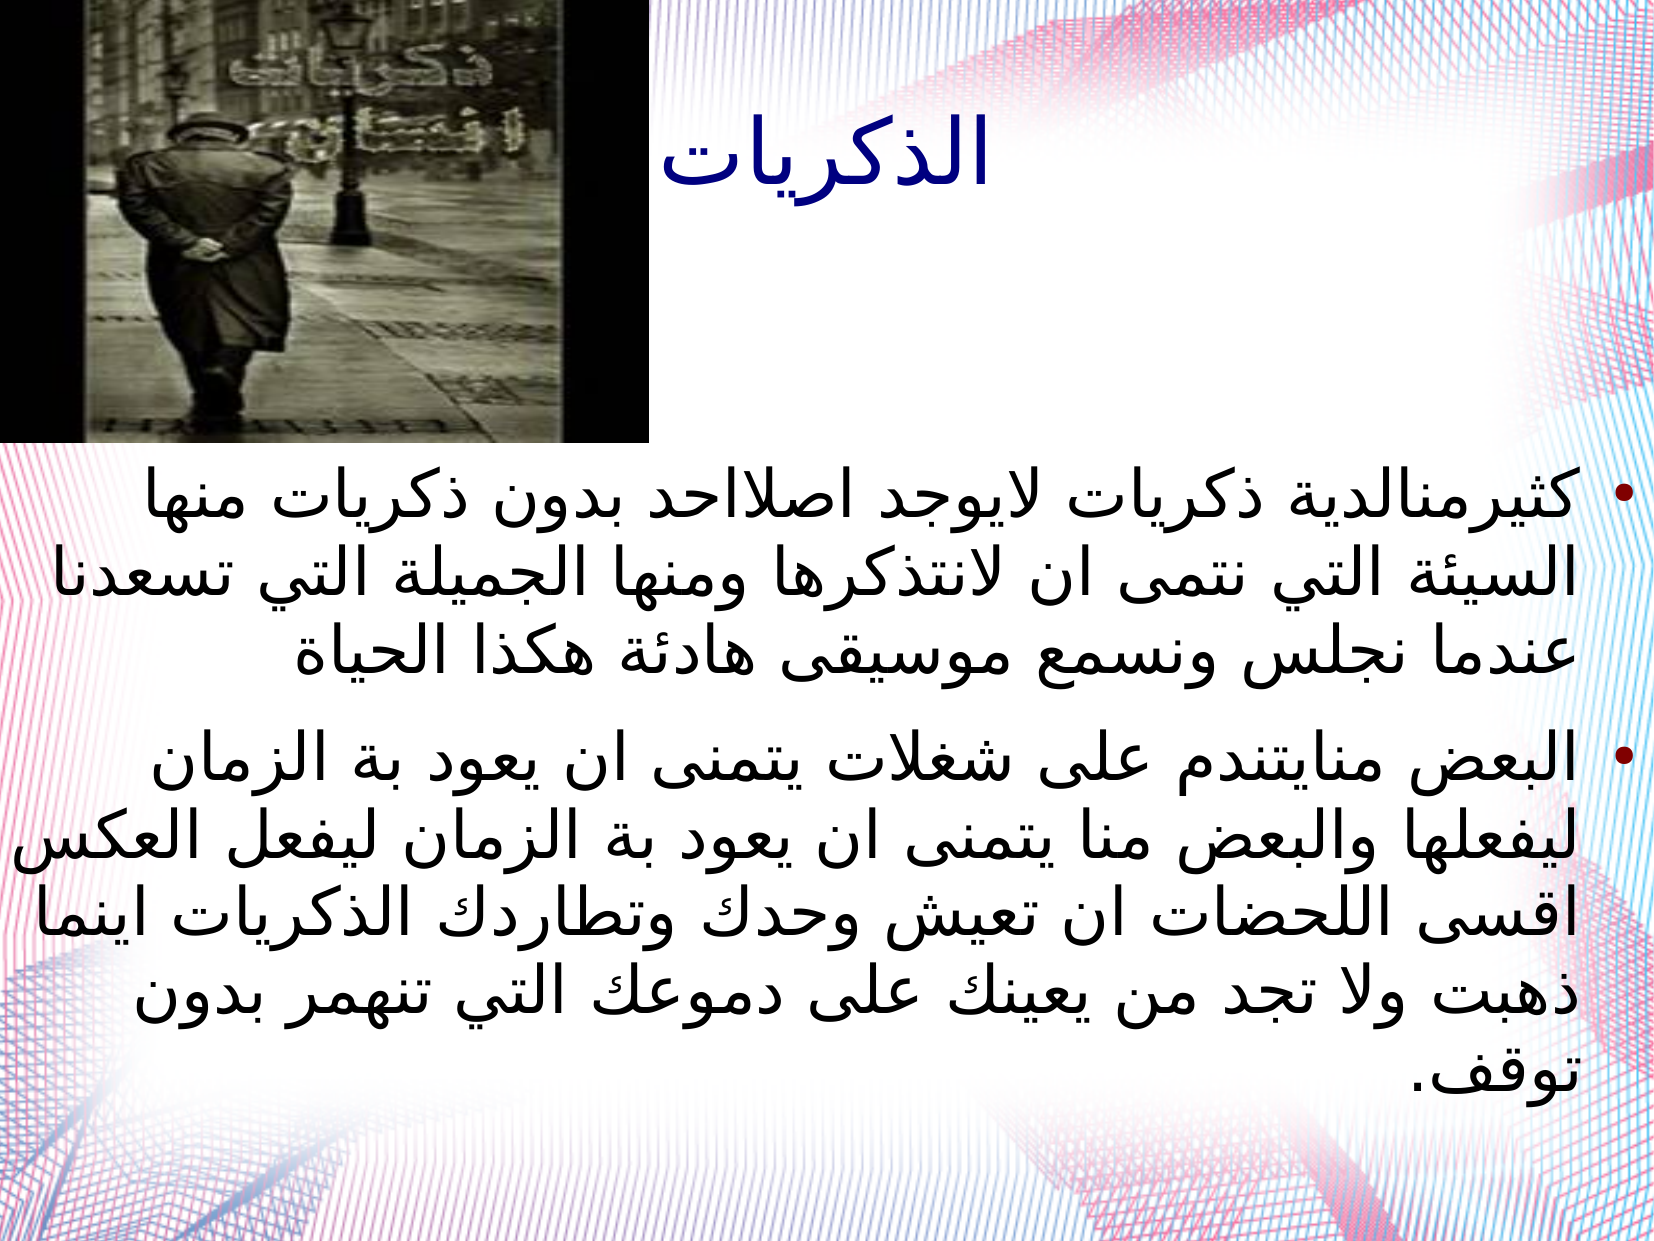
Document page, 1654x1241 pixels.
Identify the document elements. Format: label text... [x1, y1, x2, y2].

title الذكريات [649, 49, 1571, 257]
picture [0, 0, 1654, 455]
list كثيرمنالدية ذكريات لايوجد اصلااحد بدون ذكريات منها السيئة التي نتمى ان لانتذكرها ومنها الجميلة التي تسعدنا عندما نجلس ونسمع موسيقى هادئة هكذا الحياة البعض منايتندم على شغلات يتمنى ان يعود بة الزمان ليفعلها والبعض منا يتمنى ان يعود بة الزمان ليفعل العكس اقسى اللحضات ان تعيش وحدك وتطاردك الذكريات اينما ذهبت ولا تجد من يعينك على دموعك التي تنهمر بدون توقف. [0, 455, 1654, 1241]
